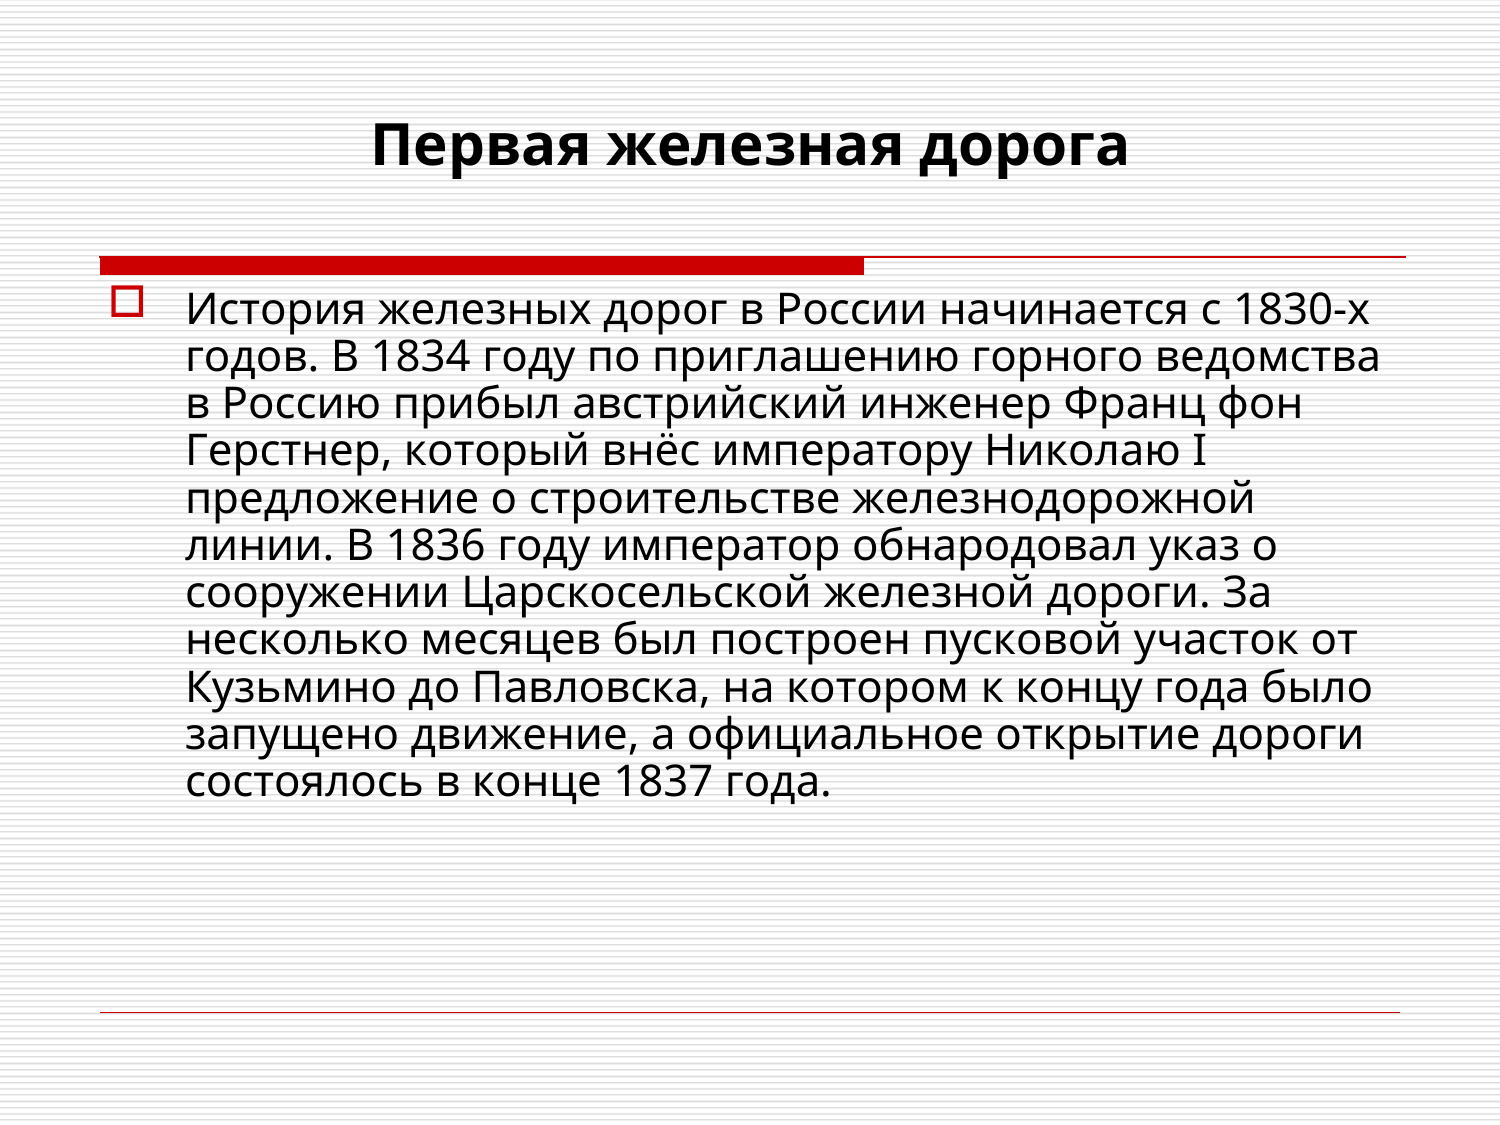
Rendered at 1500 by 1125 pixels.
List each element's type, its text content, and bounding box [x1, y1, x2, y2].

list История железных дорог в России начинается с 1830-х годов. В 1834 году по приглашению горного ведомства в Россию прибыл австрийский инженер Франц фон Герстнер, который внёс императору Николаю I предложение о строительстве железнодорожной линии. В 1836 году император обнародовал указ о сооружении Царскосельской железной дороги. За несколько месяцев был построен пусковой участок от Кузьмино до Павловска, на котором к концу года было запущено движение, а официальное открытие дороги состоялось в конце 1837 года. [92, 278, 1406, 988]
title Первая железная дорога [94, 49, 1407, 185]
picture [0, 0, 1500, 1125]
